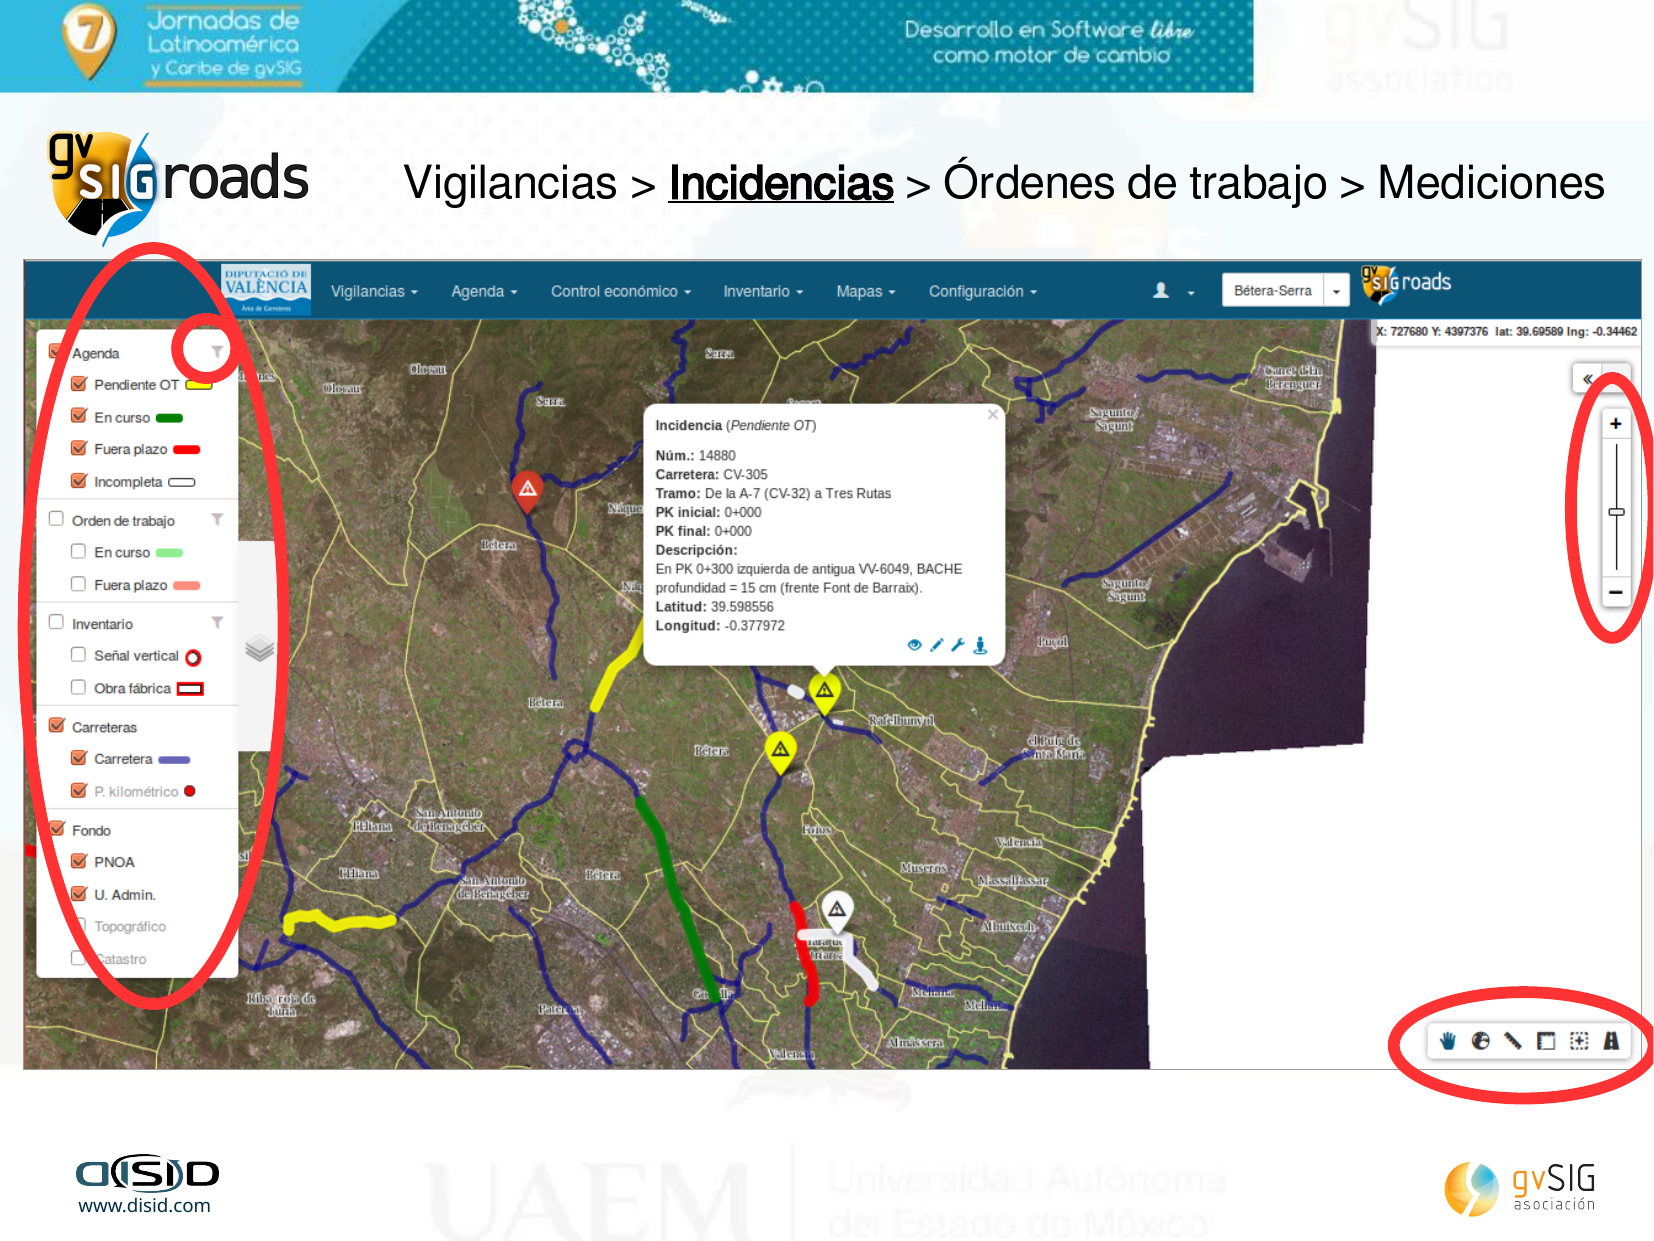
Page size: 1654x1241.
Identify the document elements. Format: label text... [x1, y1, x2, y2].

picture [0, 0, 1654, 1241]
title Vigilancias > Incidencias > Órdenes de trabajo > Mediciones [314, 131, 1607, 234]
picture [1577, 384, 1647, 631]
picture [1400, 999, 1647, 1092]
